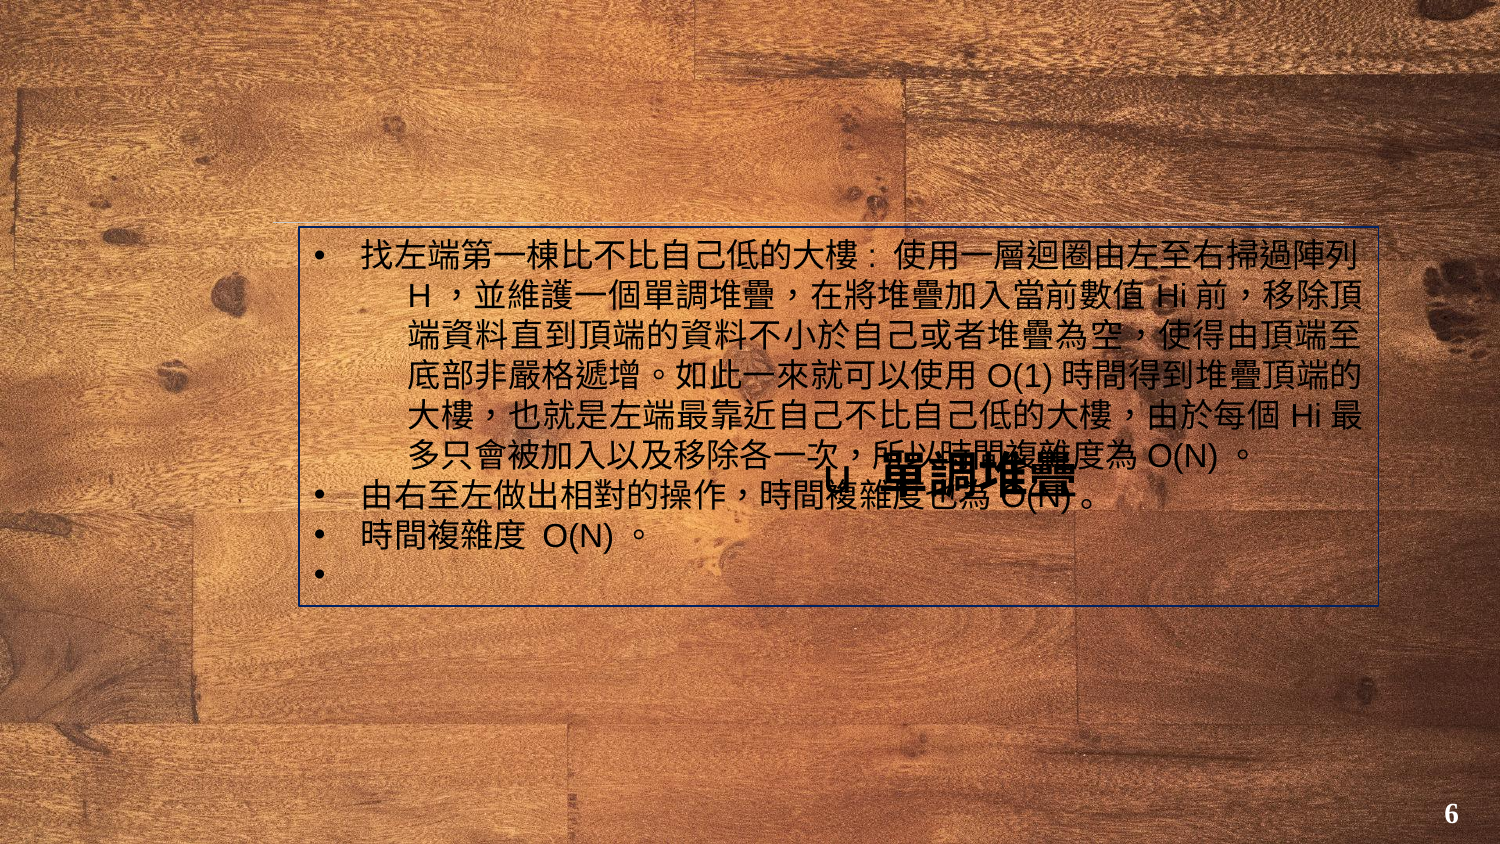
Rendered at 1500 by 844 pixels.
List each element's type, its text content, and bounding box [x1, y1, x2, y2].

text_box 找左端第一棟比不比自己低的大樓: 使用一層迴圈由左至右掃過陣列H，並維護一個單調堆疊，在將堆疊加入當前數值Hi前，移除頂端資料直到頂端的資料不小於自己或者堆疊為空，使得由頂端至底部非嚴格遞增。如此一來就可以使用O(1)時間得到堆疊頂端的大樓，也就是左端最靠近自己不比自己低的大樓，由於每個Hi最多只會被加入以及移除各一次，所以時間複雜度為O(N)。 由右至左做出相對的操作，時間複雜度也為O(N)。 時間複雜度 O(N)。 [298, 227, 1379, 606]
title 單調堆疊 [255, 117, 1341, 233]
slide_number 6 [1429, 779, 1500, 844]
